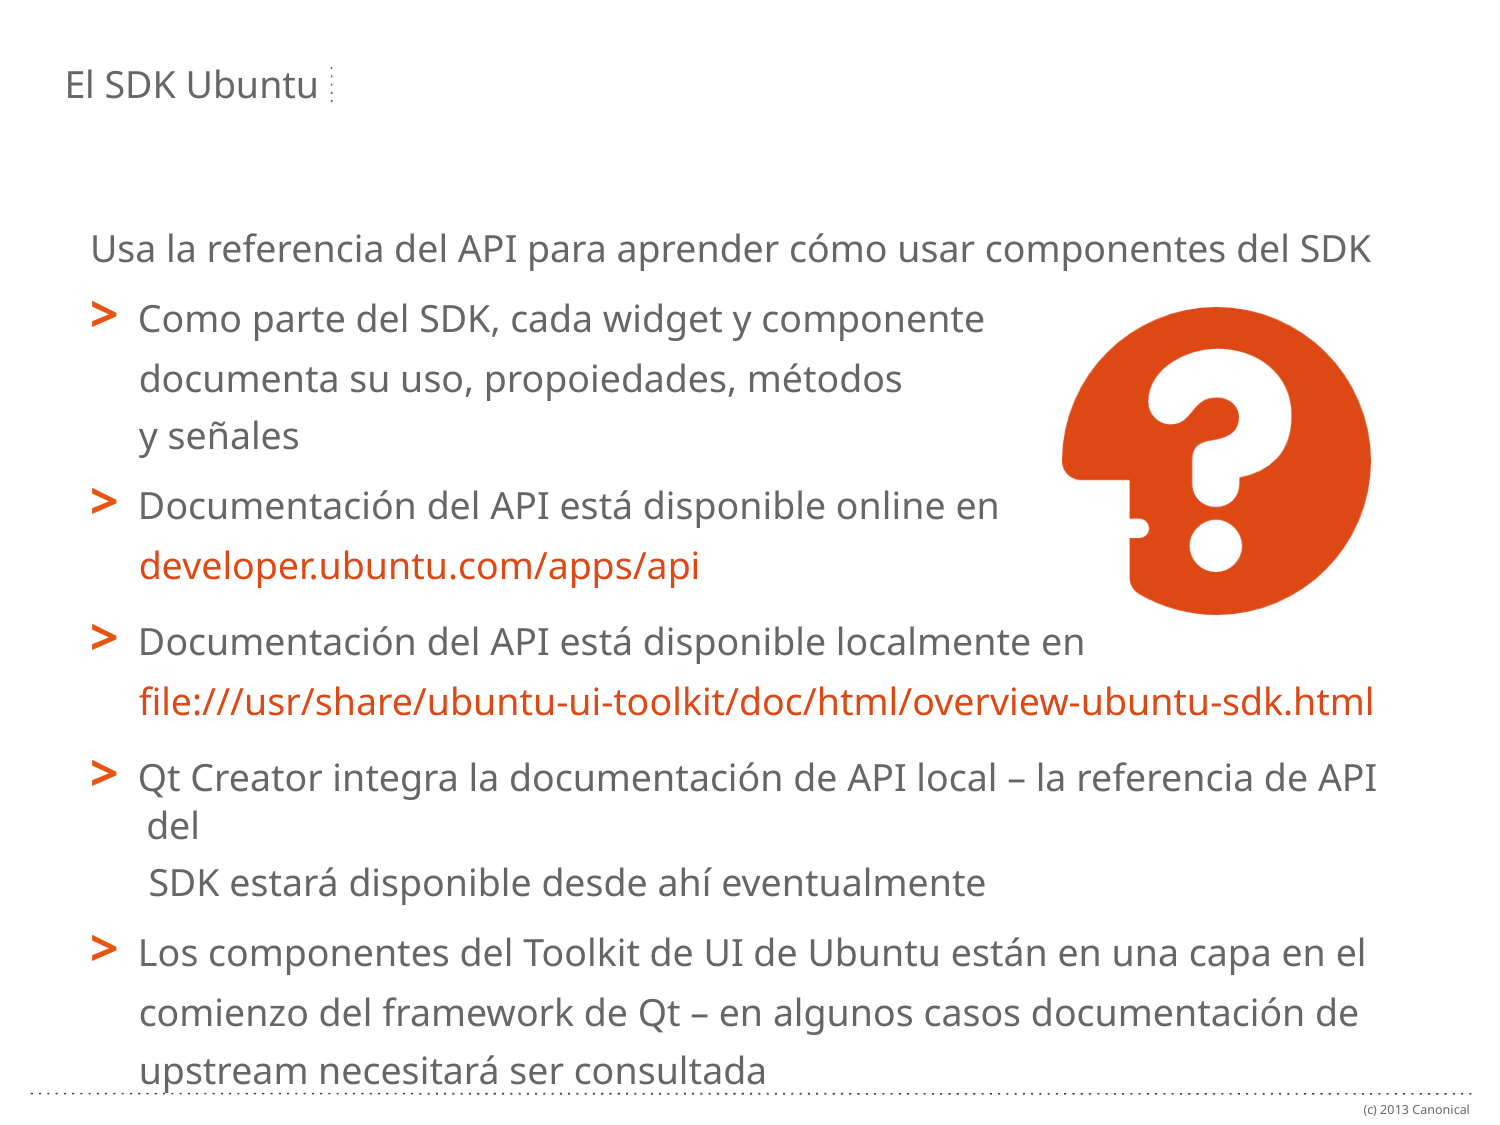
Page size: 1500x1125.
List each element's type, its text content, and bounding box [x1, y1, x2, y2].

list Usa la referencia del API para aprender cómo usar componentes del SDK > Como parte del SDK, cada widget y componente documenta su uso, propoiedades, métodos y señales > Documentación del API está disponible online en developer.ubuntu.com/apps/api > Documentación del API está disponible localmente en file:///usr/share/ubuntu-ui-toolkit/doc/html/overview-ubuntu-sdk.html > Qt Creator integra la documentación de API local – la referencia de API del SDK estará disponible desde ahí eventualmente > Los componentes del Toolkit de UI de Ubuntu están en una capa en el comienzo del framework de Qt – en algunos casos documentación de upstream necesitará ser consultada [75, 209, 1425, 1078]
picture [1062, 307, 1371, 615]
title El SDK Ubuntu [49, 53, 503, 114]
text_box (c) 2013 Canonical [19, 1099, 1485, 1119]
